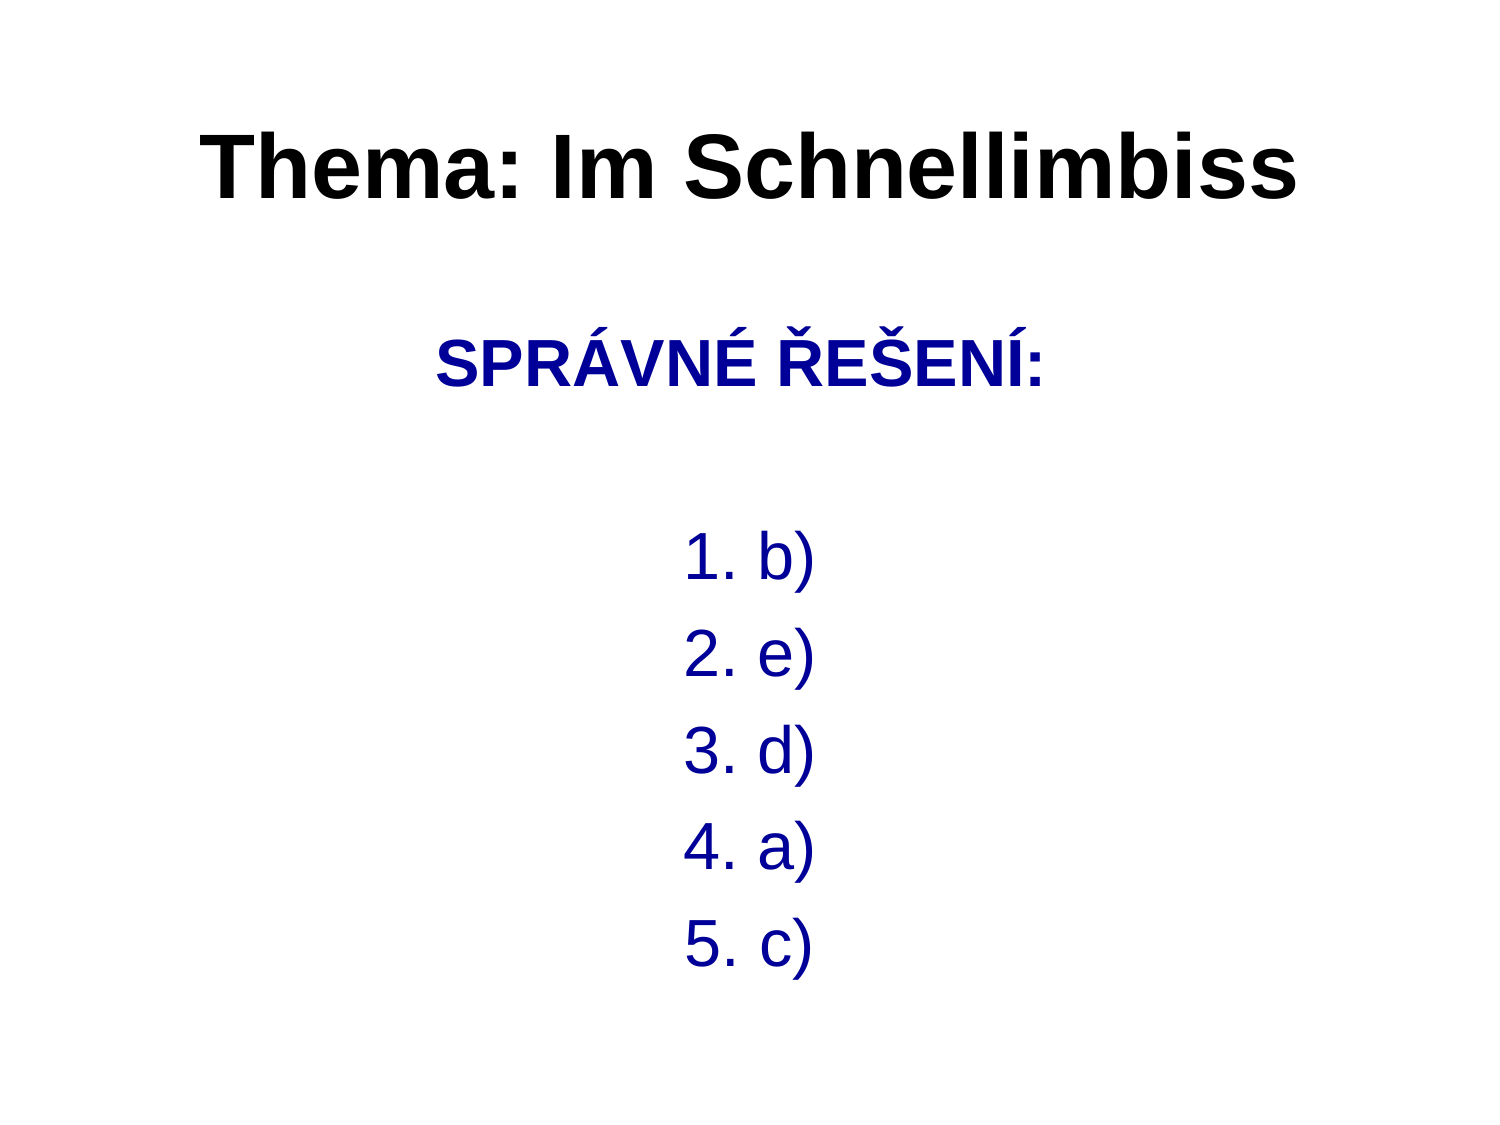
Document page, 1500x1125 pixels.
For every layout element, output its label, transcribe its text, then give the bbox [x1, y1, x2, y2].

title Thema: Im Schnellimbiss [75, 47, 1426, 276]
list SPRÁVNÉ ŘEŠENÍ: 1. b) 2. e) 3. d) 4. a) 5. c) [75, 312, 1426, 1094]
